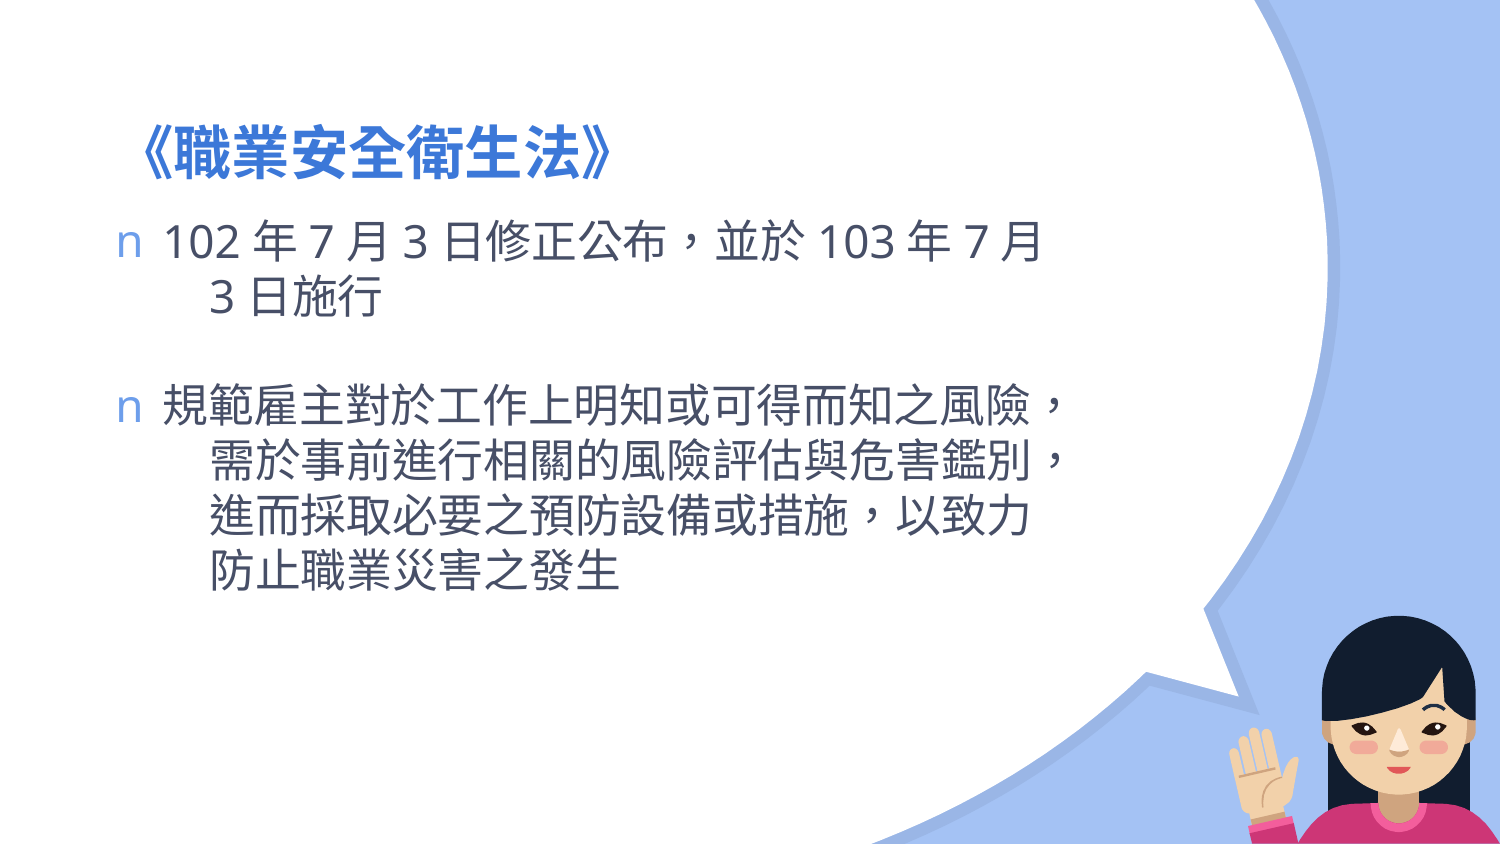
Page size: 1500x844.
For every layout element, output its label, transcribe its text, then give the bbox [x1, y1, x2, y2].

title 《職業安全衛生法》 [100, 79, 1080, 197]
text_box [1229, 615, 1500, 844]
list 102年7月3日修正公布，並於103年7月3日施行 規範雇主對於工作上明知或可得而知之風險，需於事前進行相關的風險評估與危害鑑別，進而採取必要之預防設備或措施，以致力防止職業災害之發生 [100, 197, 1080, 753]
